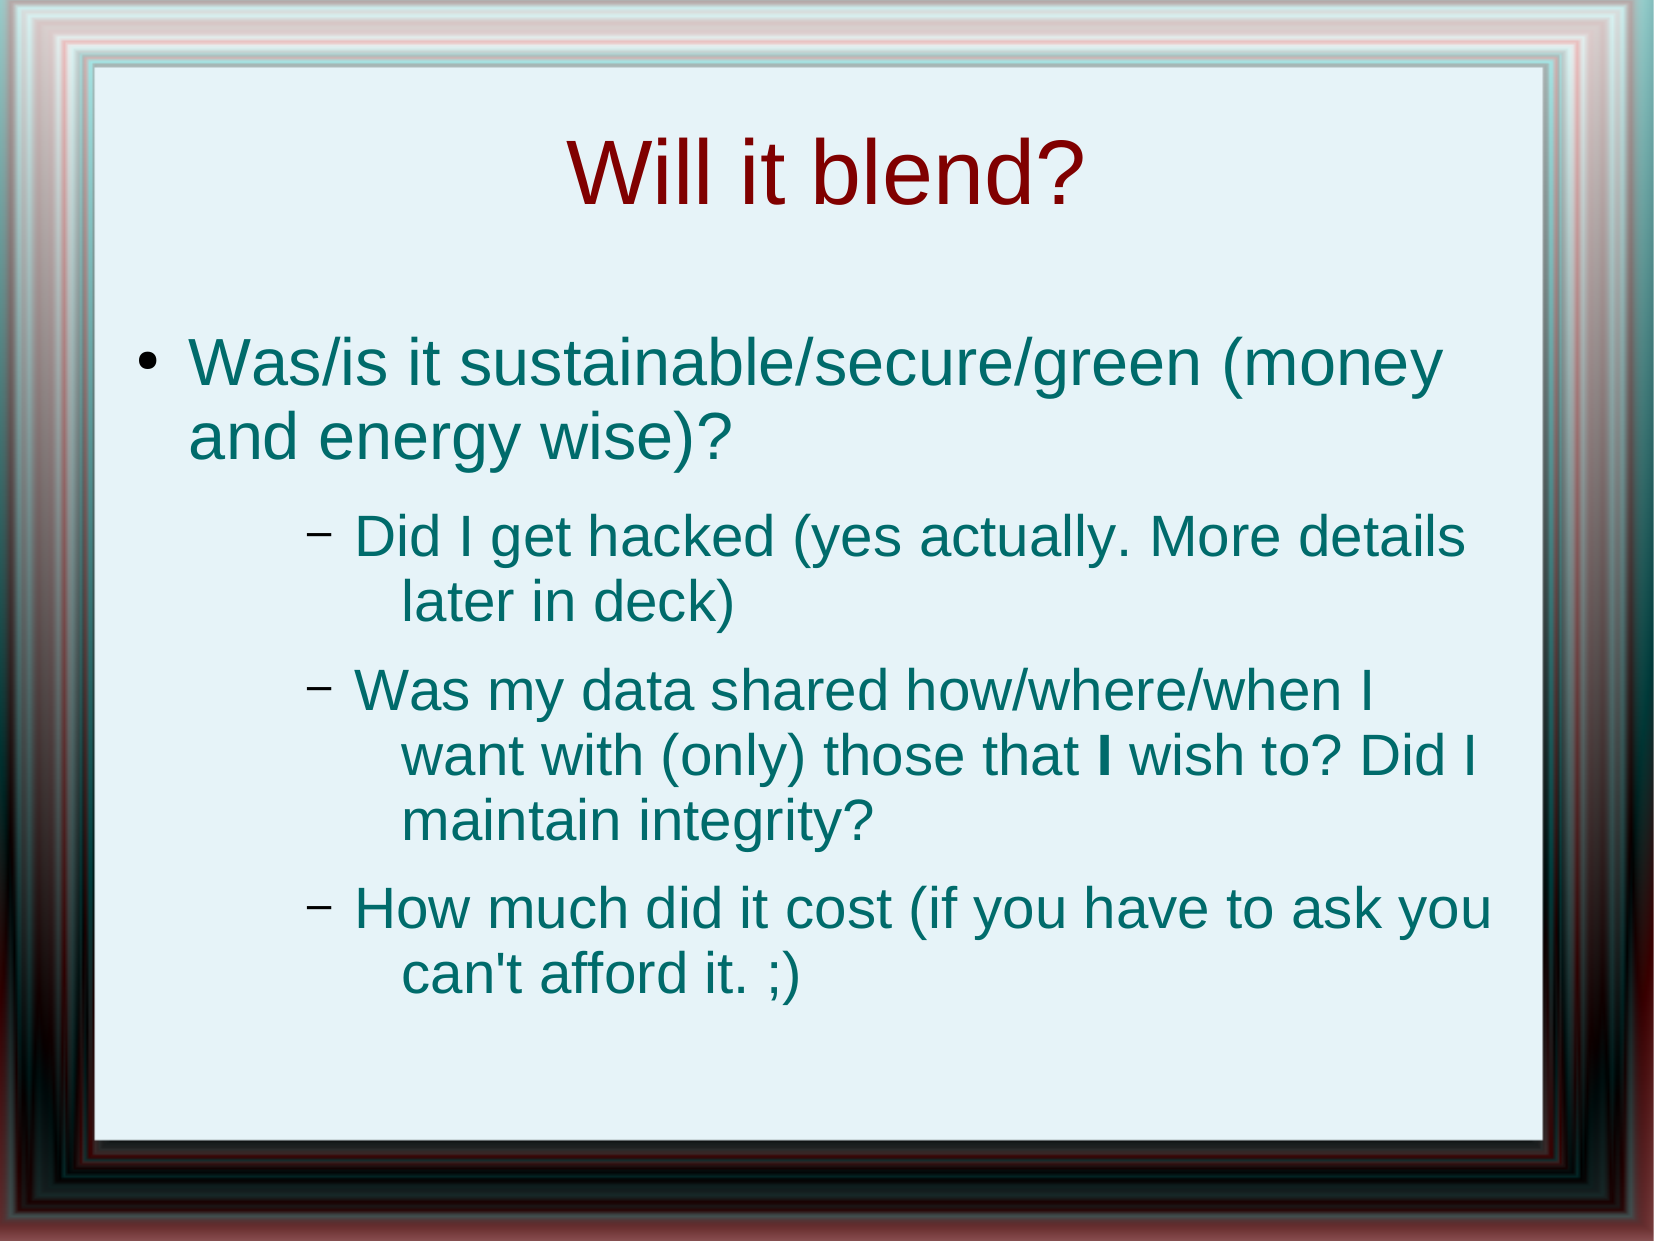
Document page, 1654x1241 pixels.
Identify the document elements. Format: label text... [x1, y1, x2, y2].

title Will it blend? [118, 95, 1536, 250]
list Was/is it sustainable/secure/green (money and energy wise)? Did I get hacked (yes actually. More details later in deck) Was my data shared how/where/when I want with (only) those that I wish to? Did I maintain integrity? How much did it cost (if you have to ask you can't afford it. ;) [118, 324, 1506, 1129]
picture [0, 0, 1654, 1241]
